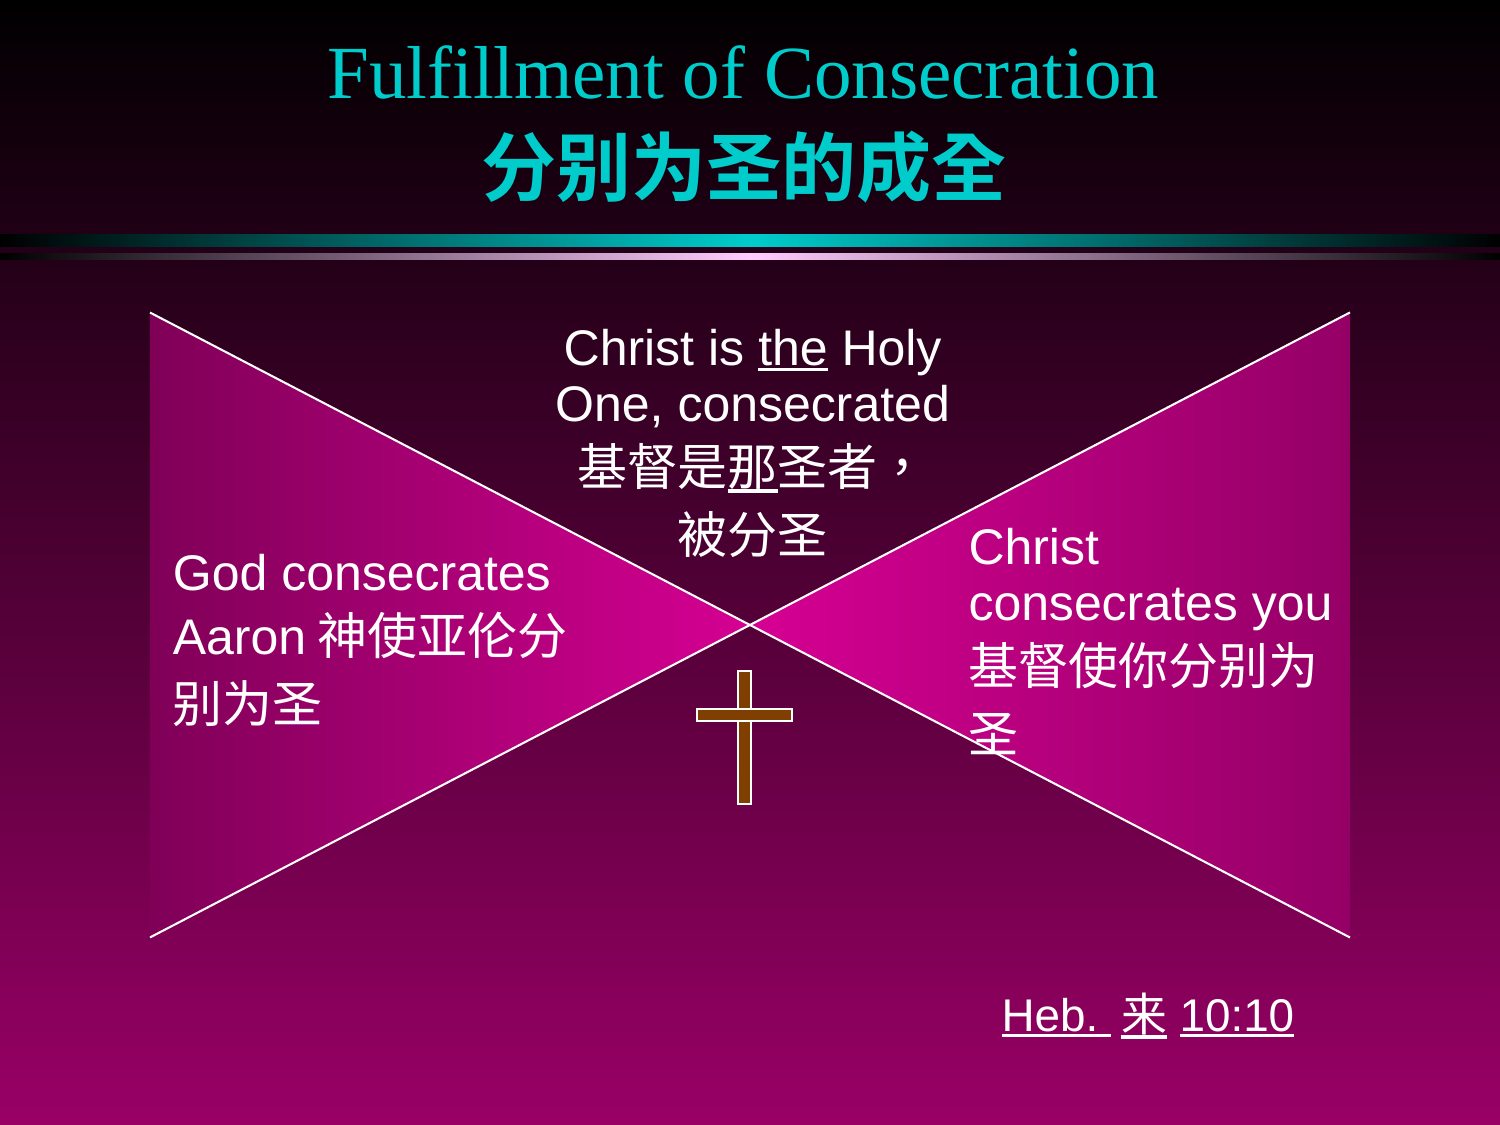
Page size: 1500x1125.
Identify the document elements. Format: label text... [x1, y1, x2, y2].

text_box Christ is the Holy One, consecrated 基督是那圣者， 被分圣 [502, 312, 1003, 576]
text_box [1003, 314, 1351, 936]
text_box [755, 576, 953, 729]
title Fulfillment of Consecration 分别为圣的成全 [99, 37, 1388, 225]
text_box Heb. 来10:10 [986, 975, 1408, 1053]
text_box [696, 671, 792, 804]
text_box God consecrates Aaron神使亚伦分别为圣 [157, 537, 619, 745]
text_box [619, 576, 745, 691]
text_box Christ consecrates you 基督使你分别为圣 [953, 511, 1349, 775]
text_box [149, 314, 515, 936]
